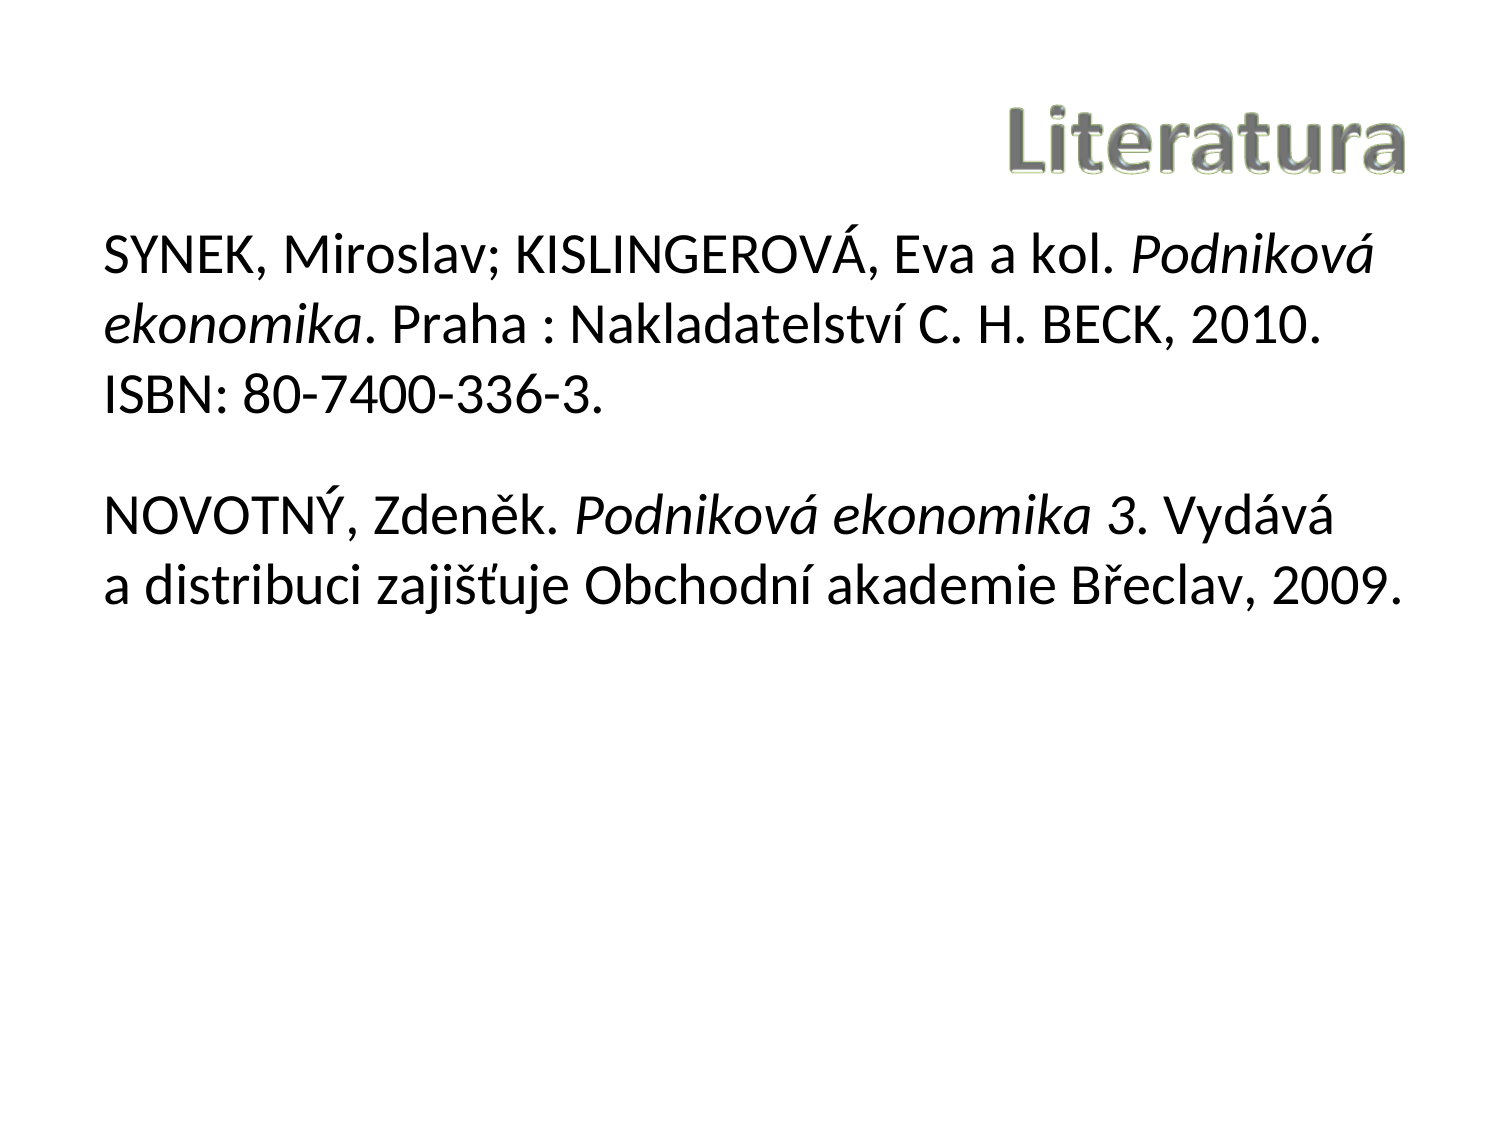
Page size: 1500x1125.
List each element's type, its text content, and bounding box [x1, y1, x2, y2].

text_box [941, 46, 1472, 209]
list SYNEK, Miroslav; KISLINGEROVÁ, Eva a kol. Podniková ekonomika. Praha : Nakladatelství C. H. BECK, 2010. ISBN: 80-7400-336-3. NOVOTNÝ, Zdeněk. Podniková ekonomika 3. Vydává a distribuci zajišťuje Obchodní akademie Břeclav, 2009. [88, 208, 1439, 951]
